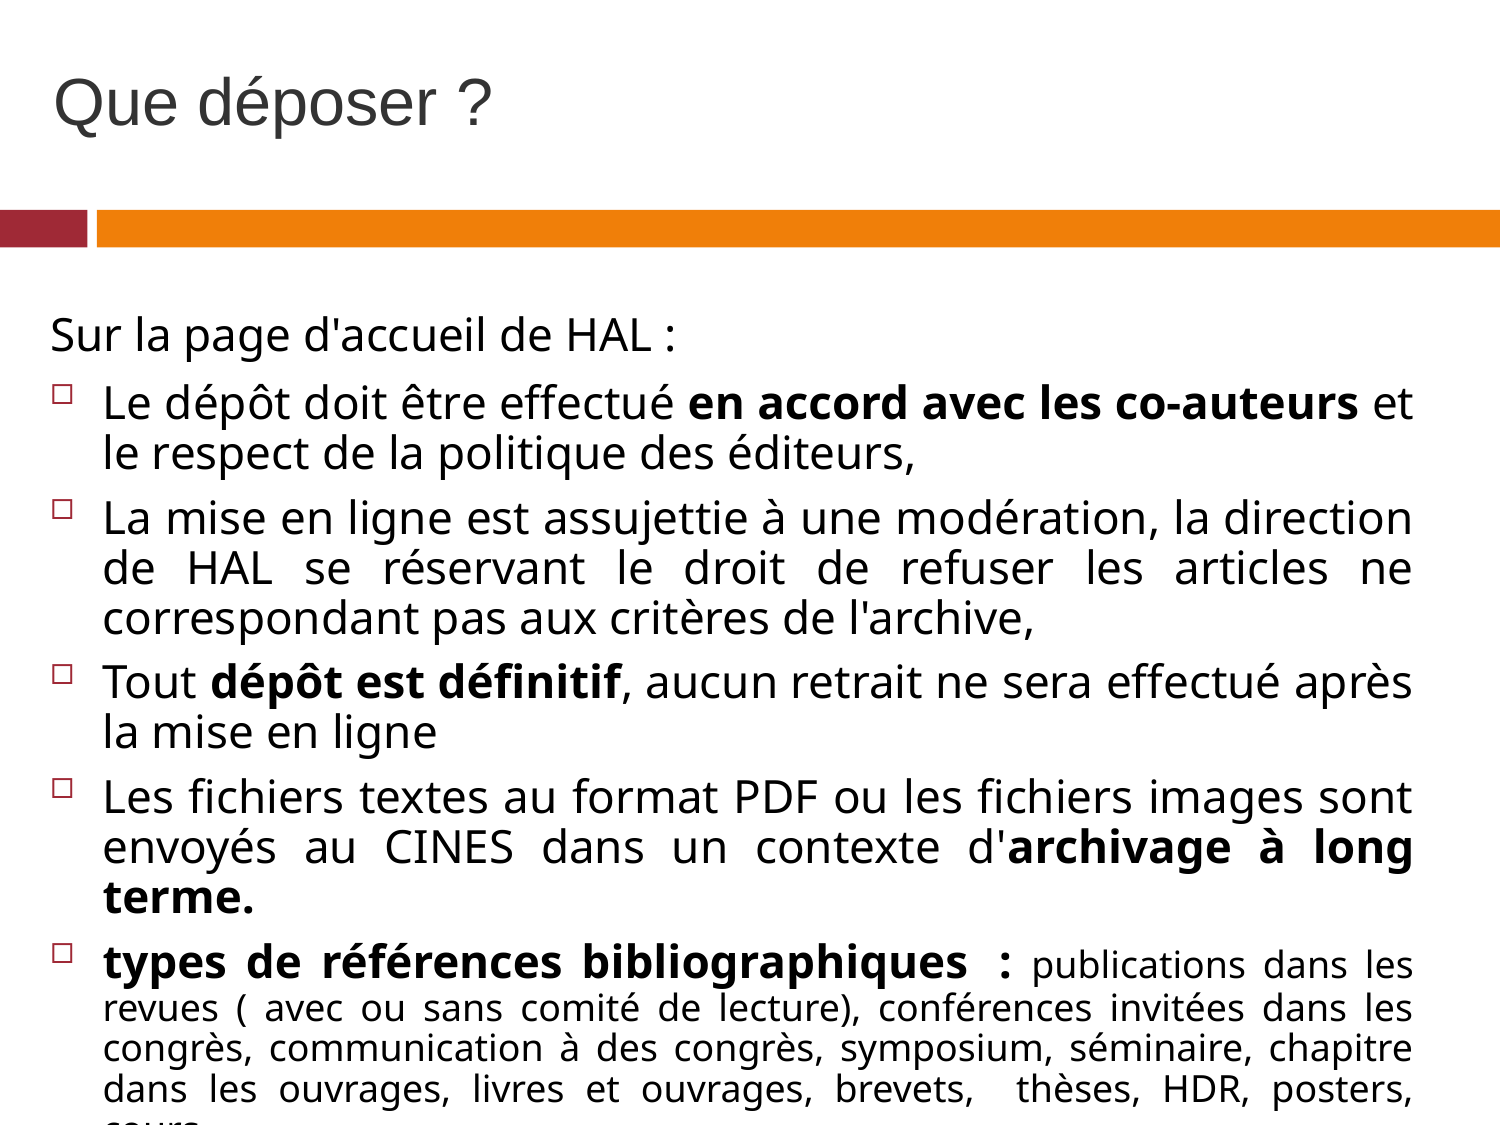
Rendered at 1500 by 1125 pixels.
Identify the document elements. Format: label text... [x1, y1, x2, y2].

title Que déposer ? [53, 56, 1459, 149]
text_box Sur la page d'accueil de HAL : Le dépôt doit être effectué en accord avec les co-auteurs et le respect de la politique des éditeurs, La mise en ligne est assujettie à une modération, la direction de HAL se réservant le droit de refuser les articles ne correspondant pas aux critères de l'archive, Tout dépôt est définitif, aucun retrait ne sera effectué après la mise en ligne Les fichiers textes au format PDF ou les fichiers images sont envoyés au CINES dans un contexte d'archivage à long terme. types de références bibliographiques : publications dans les revues ( avec ou sans comité de lecture), conférences invitées dans les congrès, communication à des congrès, symposium, séminaire, chapitre dans les ouvrages, livres et ouvrages, brevets, thèses, HDR, posters, cours... [35, 295, 1430, 1101]
